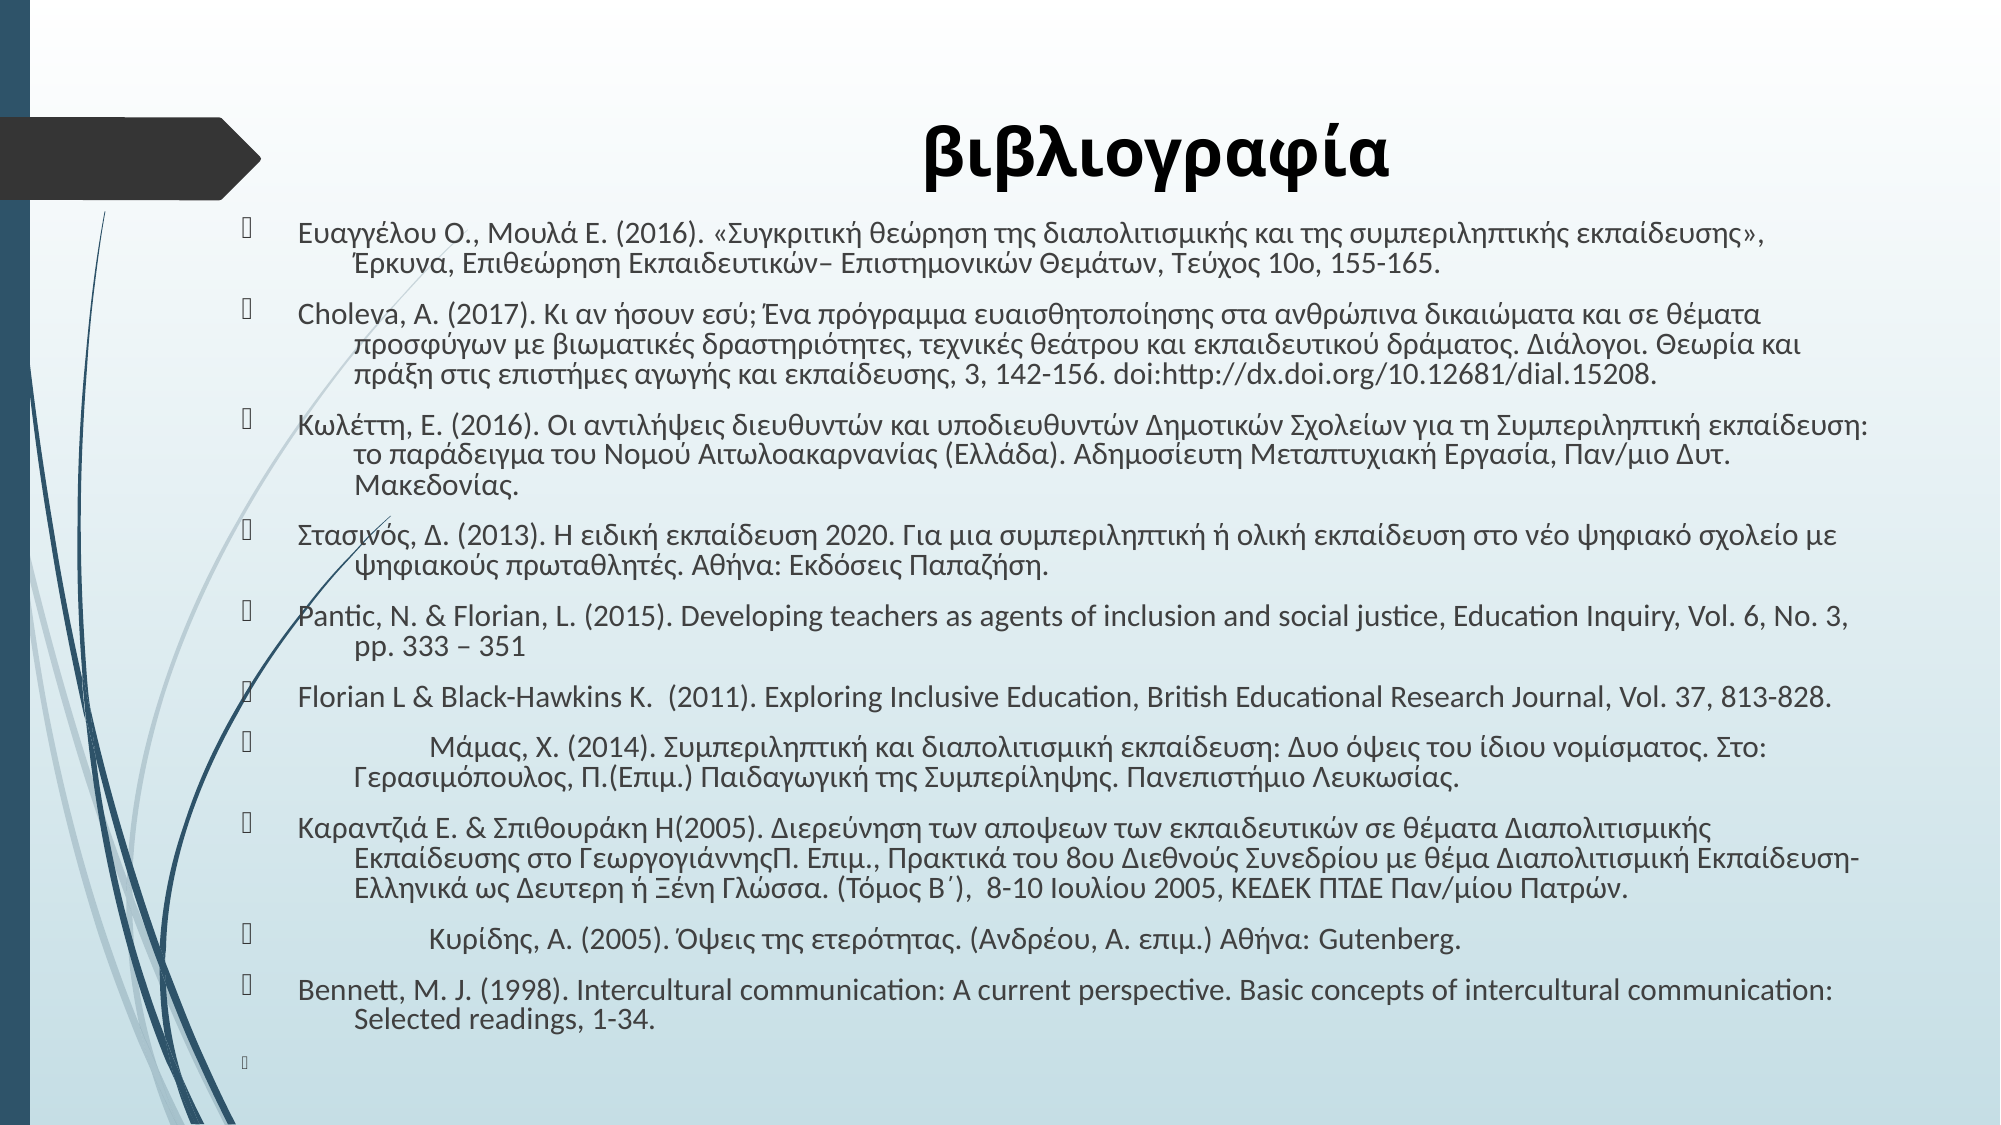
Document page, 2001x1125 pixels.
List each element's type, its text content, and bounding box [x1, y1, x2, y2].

list Ευαγγέλου Ο., Μουλά Ε. (2016). «Συγκριτική θεώρηση της διαπολιτισμικής και της συμπεριληπτικής εκπαίδευσης», Έρκυνα, Επιθεώρηση Εκπαιδευτικών– Επιστημονικών Θεμάτων, Τεύχος 10ο, 155-165. Choleva, A. (2017). Κι αν ήσουν εσύ; Ένα πρόγραμμα ευαισθητοποίησης στα ανθρώπινα δικαιώματα και σε θέματα προσφύγων με βιωματικές δραστηριότητες, τεχνικές θεάτρου και εκπαιδευτικού δράματος. Διάλογοι. Θεωρία και πράξη στις επιστήμες αγωγής και εκπαίδευσης, 3, 142-156. doi:http://dx.doi.org/10.12681/dial.15208. Κωλέττη, Ε. (2016). Οι αντιλήψεις διευθυντών και υποδιευθυντών Δημοτικών Σχολείων για τη Συμπεριληπτική εκπαίδευση: το παράδειγμα του Νομού Αιτωλοακαρνανίας (Ελλάδα). Αδημοσίευτη Μεταπτυχιακή Εργασία, Παν/μιο Δυτ. Μακεδονίας. Στασινός, Δ. (2013). Η ειδική εκπαίδευση 2020. Για μια συμπεριληπτική ή ολική εκπαίδευση στο νέο ψηφιακό σχολείο με ψηφιακούς πρωταθλητές. Αθήνα: Εκδόσεις Παπαζήση. Pantic, N. & Florian, L. (2015). Developing teachers as agents of inclusion and social justice, Education Inquiry, Vol. 6, No. 3, pp. 333 – 351 Florian L & Black-Hawkins K. (2011). Exploring Inclusive Education, British Educational Research Journal, Vol. 37, 813-828. Μάμας, Χ. (2014). Συμπεριληπτική και διαπολιτισμική εκπαίδευση: Δυο όψεις του ίδιου νομίσματος. Στο: Γερασιμόπουλος, Π.(Επιμ.) Παιδαγωγική της Συμπερίληψης. Πανεπιστήμιο Λευκωσίας. Καραντζιά Ε. & Σπιθουράκη Η(2005). Διερεύνηση των αποψεων των εκπαιδευτικών σε θέματα Διαπολιτισμικής Εκπαίδευσης στο ΓεωργογιάννηςΠ. Επιμ., Πρακτικά του 8ου Διεθνούς Συνεδρίου με θέμα Διαπολιτισμική Εκπαίδευση-Ελληνικά ως Δευτερη ή Ξένη Γλώσσα. (Τόμος Β΄), 8-10 Ιουλίου 2005, ΚΕΔΕΚ ΠΤΔΕ Παν/μίου Πατρών. Κυρίδης, Α. (2005). Όψεις της ετερότητας. (Ανδρέου, Α. επιμ.) Αθήνα: Gutenberg. Bennett, M. J. (1998). Intercultural communication: A current perspective. Basic concepts of intercultural communication: Selected readings, 1-34. [226, 212, 1888, 1062]
title βιβλιογραφία [425, 102, 1888, 212]
